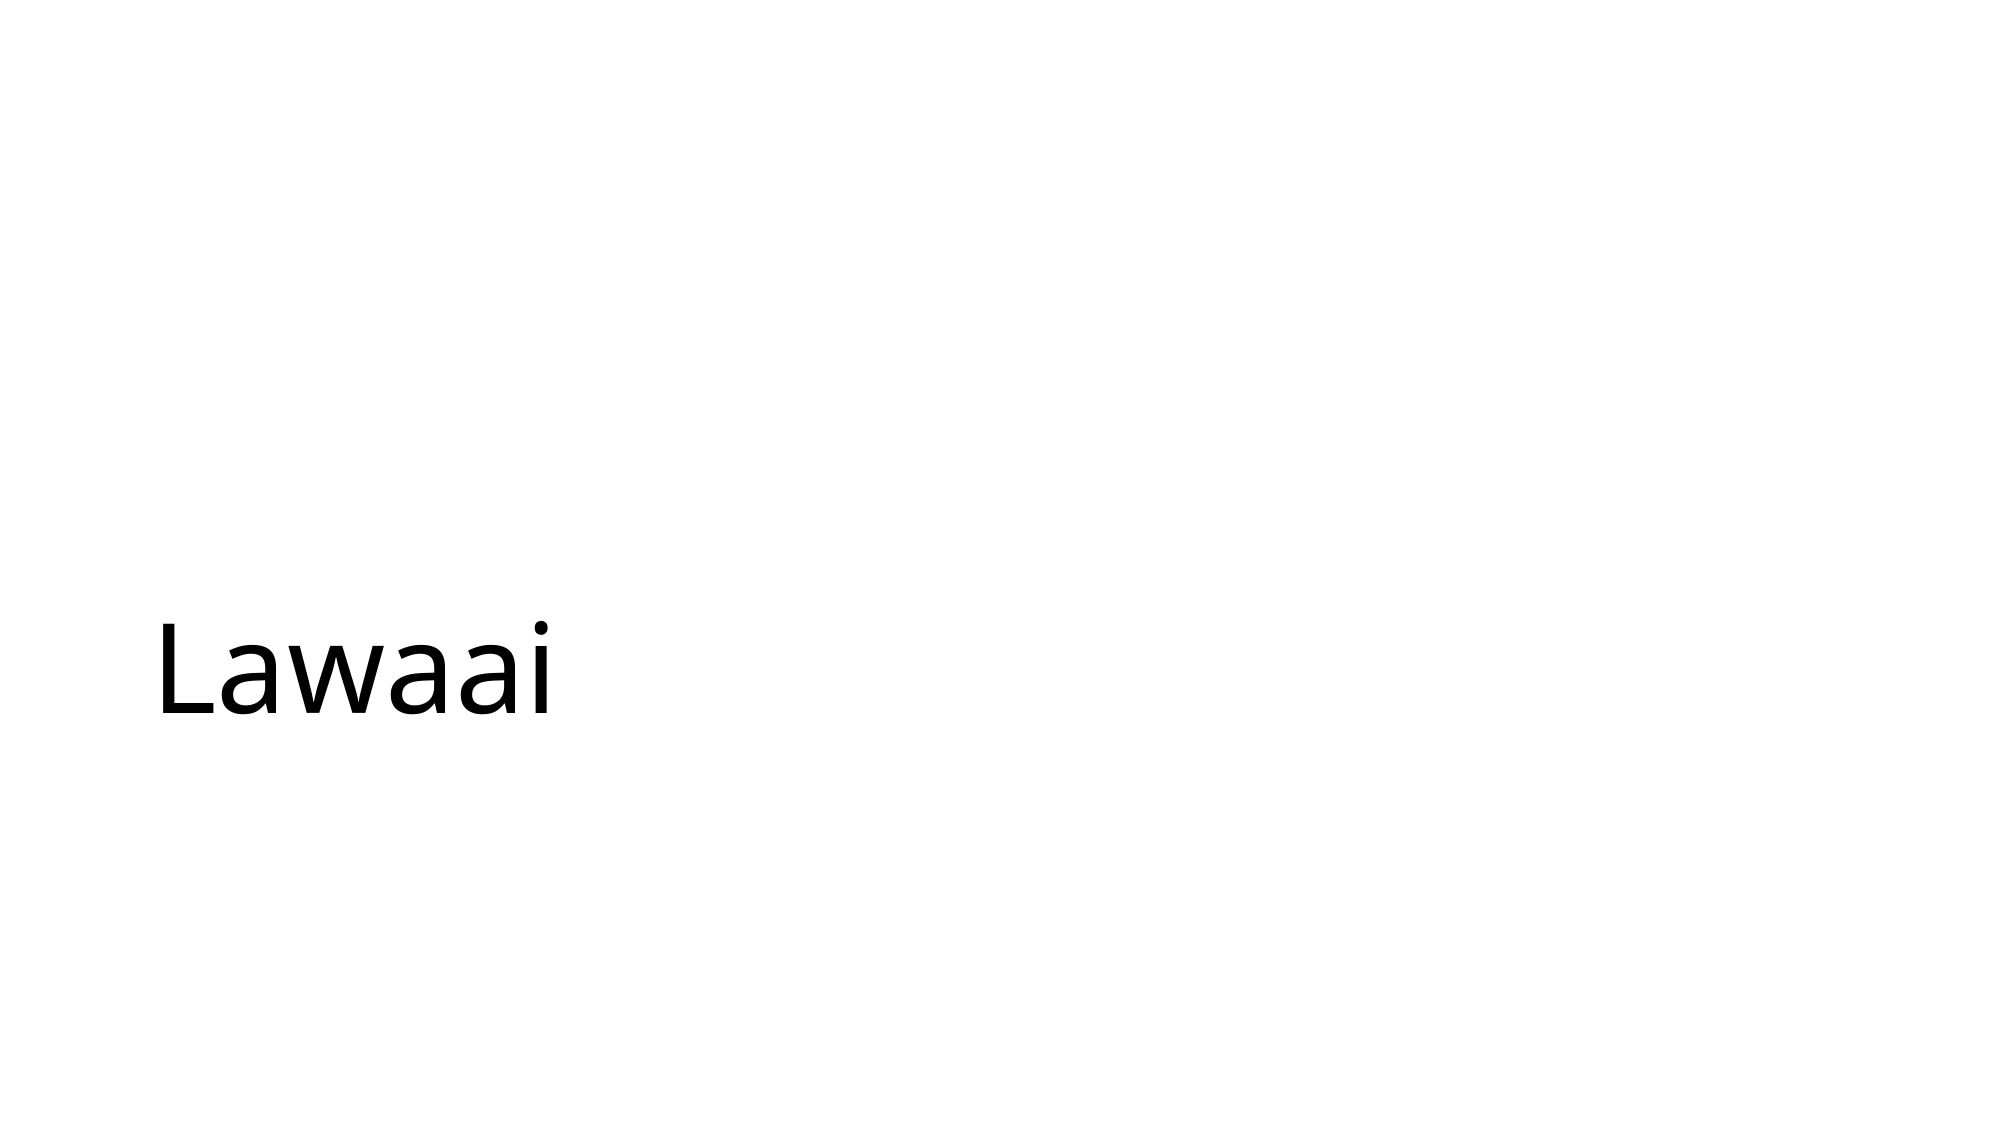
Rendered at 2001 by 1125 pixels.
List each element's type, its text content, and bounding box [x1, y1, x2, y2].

title Lawaai [136, 280, 1862, 749]
